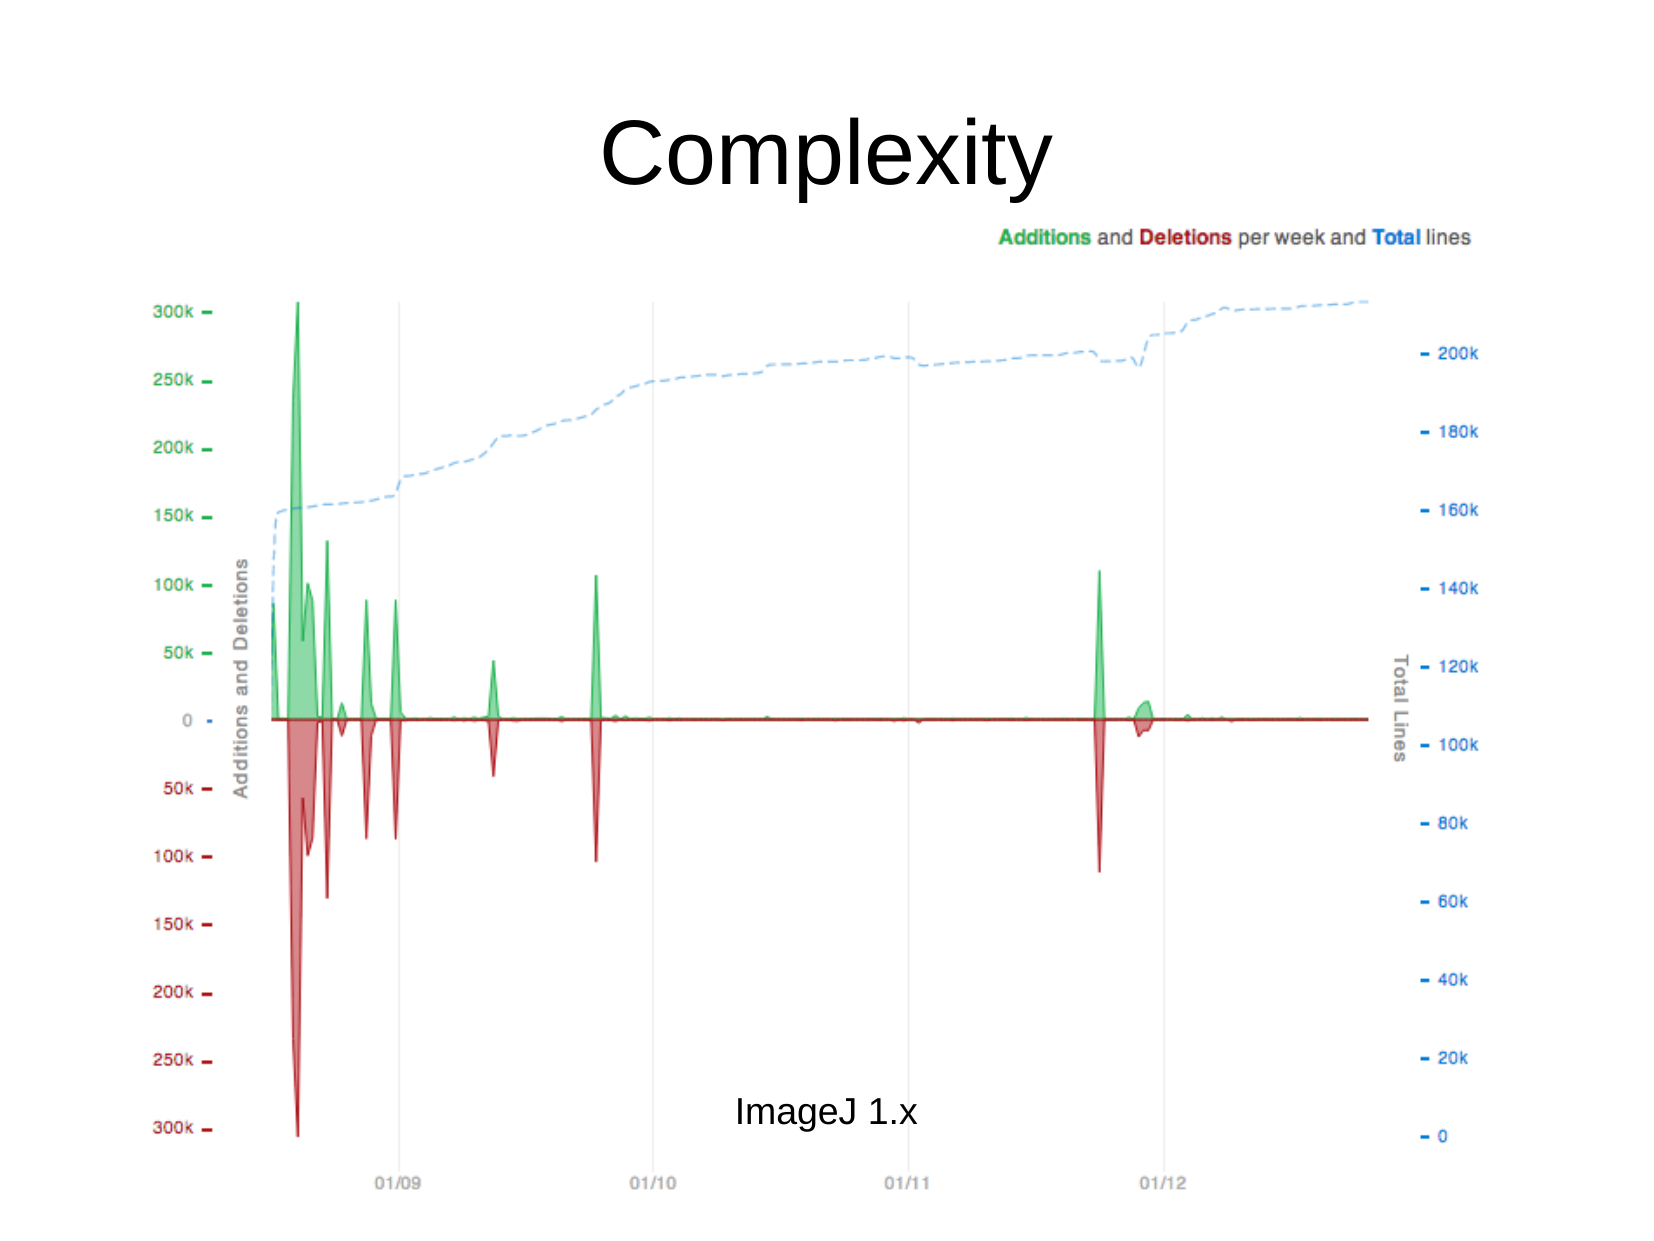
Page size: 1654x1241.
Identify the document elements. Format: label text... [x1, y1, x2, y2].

text_box ImageJ 1.x [720, 1083, 961, 1141]
picture [150, 224, 1487, 1201]
title Complexity [82, 49, 1571, 257]
